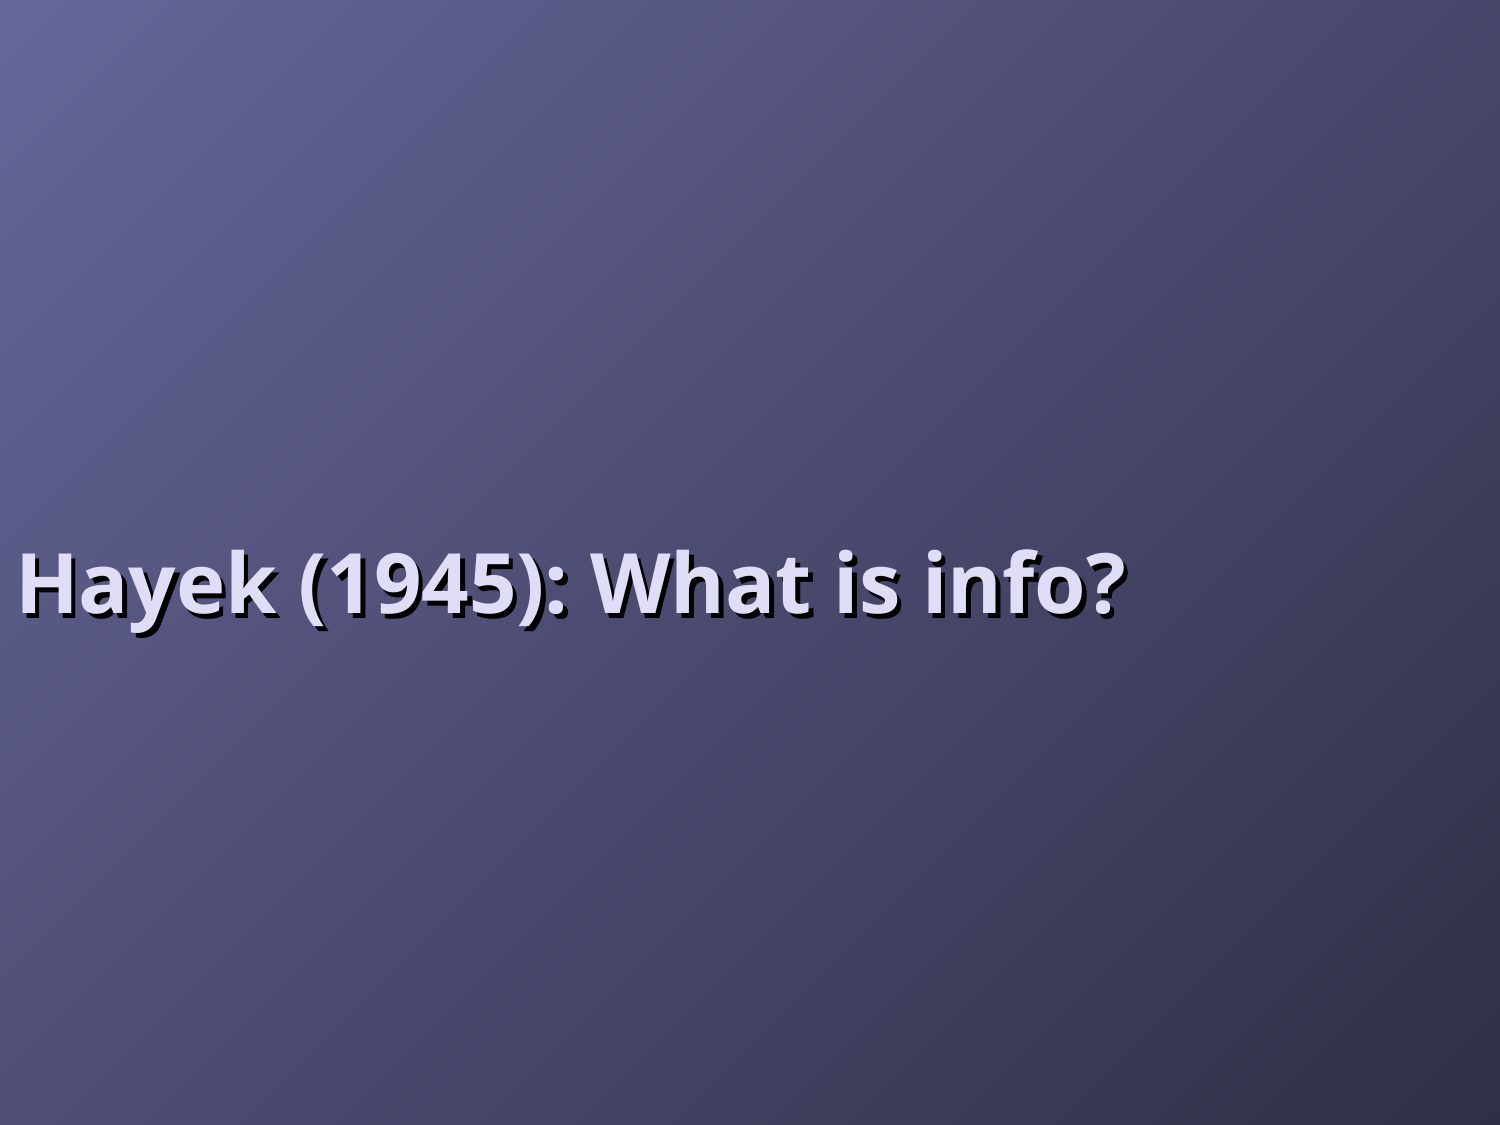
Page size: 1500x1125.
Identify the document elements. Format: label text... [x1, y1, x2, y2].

title Hayek (1945): What is info? [0, 487, 1500, 676]
